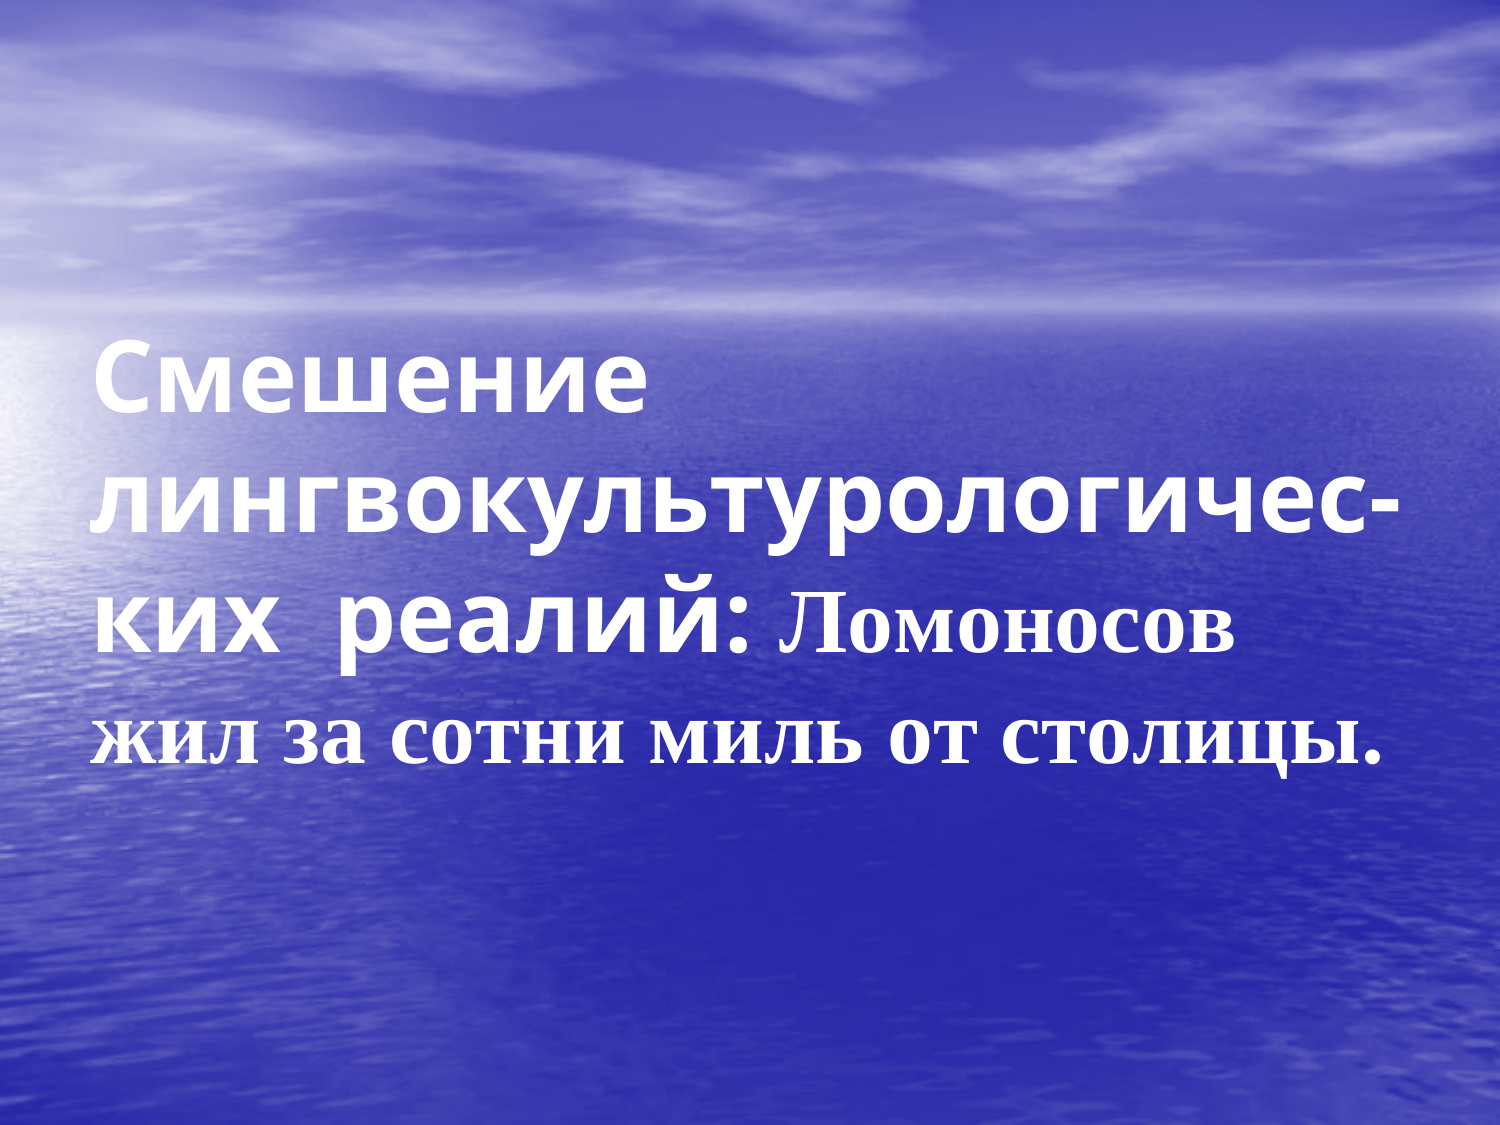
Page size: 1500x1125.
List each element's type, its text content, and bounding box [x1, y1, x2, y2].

title Смешение лингвокультурологичес-ких реалий: Ломоносов жил за сотни миль от столицы. [75, 47, 1426, 1047]
